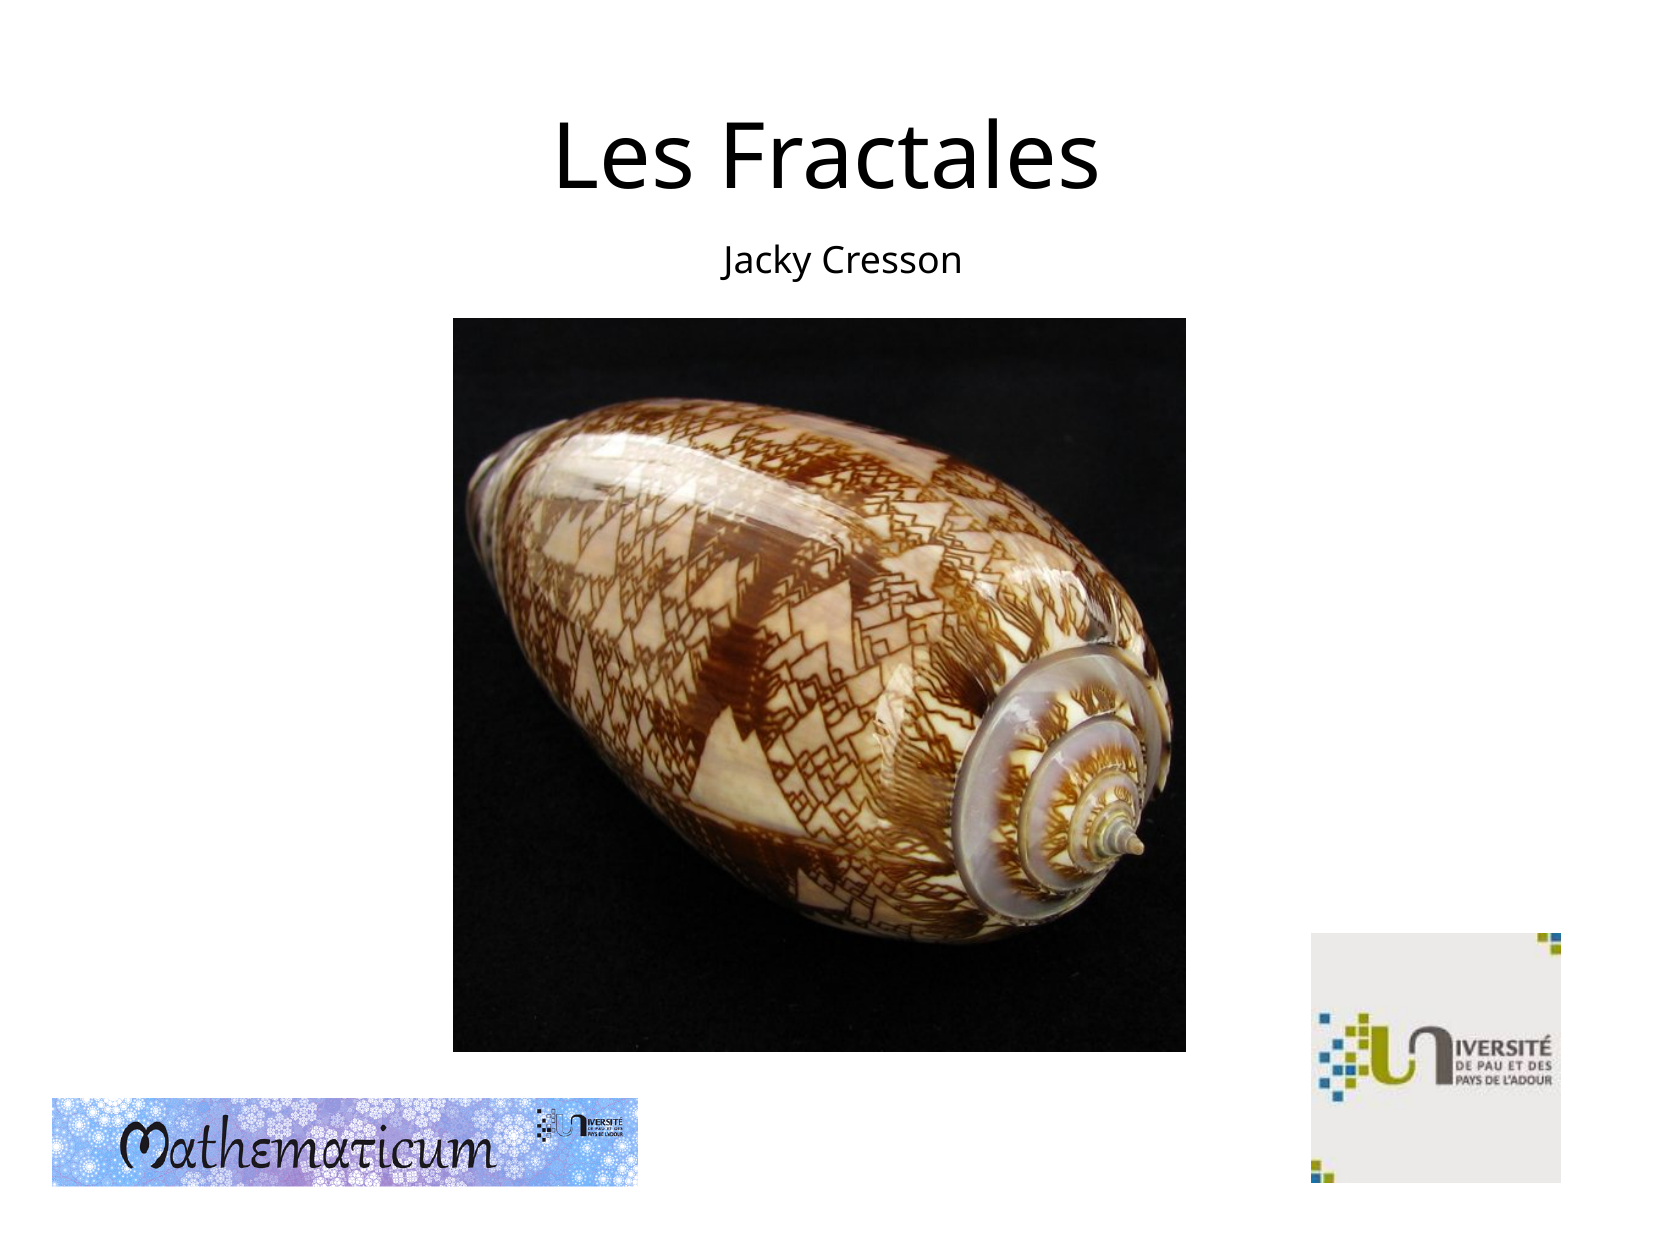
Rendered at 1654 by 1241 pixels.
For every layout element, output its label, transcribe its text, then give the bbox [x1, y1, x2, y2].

title Les Fractales [82, 49, 1571, 257]
picture [1311, 933, 1561, 1183]
text_box Jacky Cresson [708, 225, 1063, 342]
picture [453, 318, 1186, 1052]
picture [52, 1098, 638, 1187]
